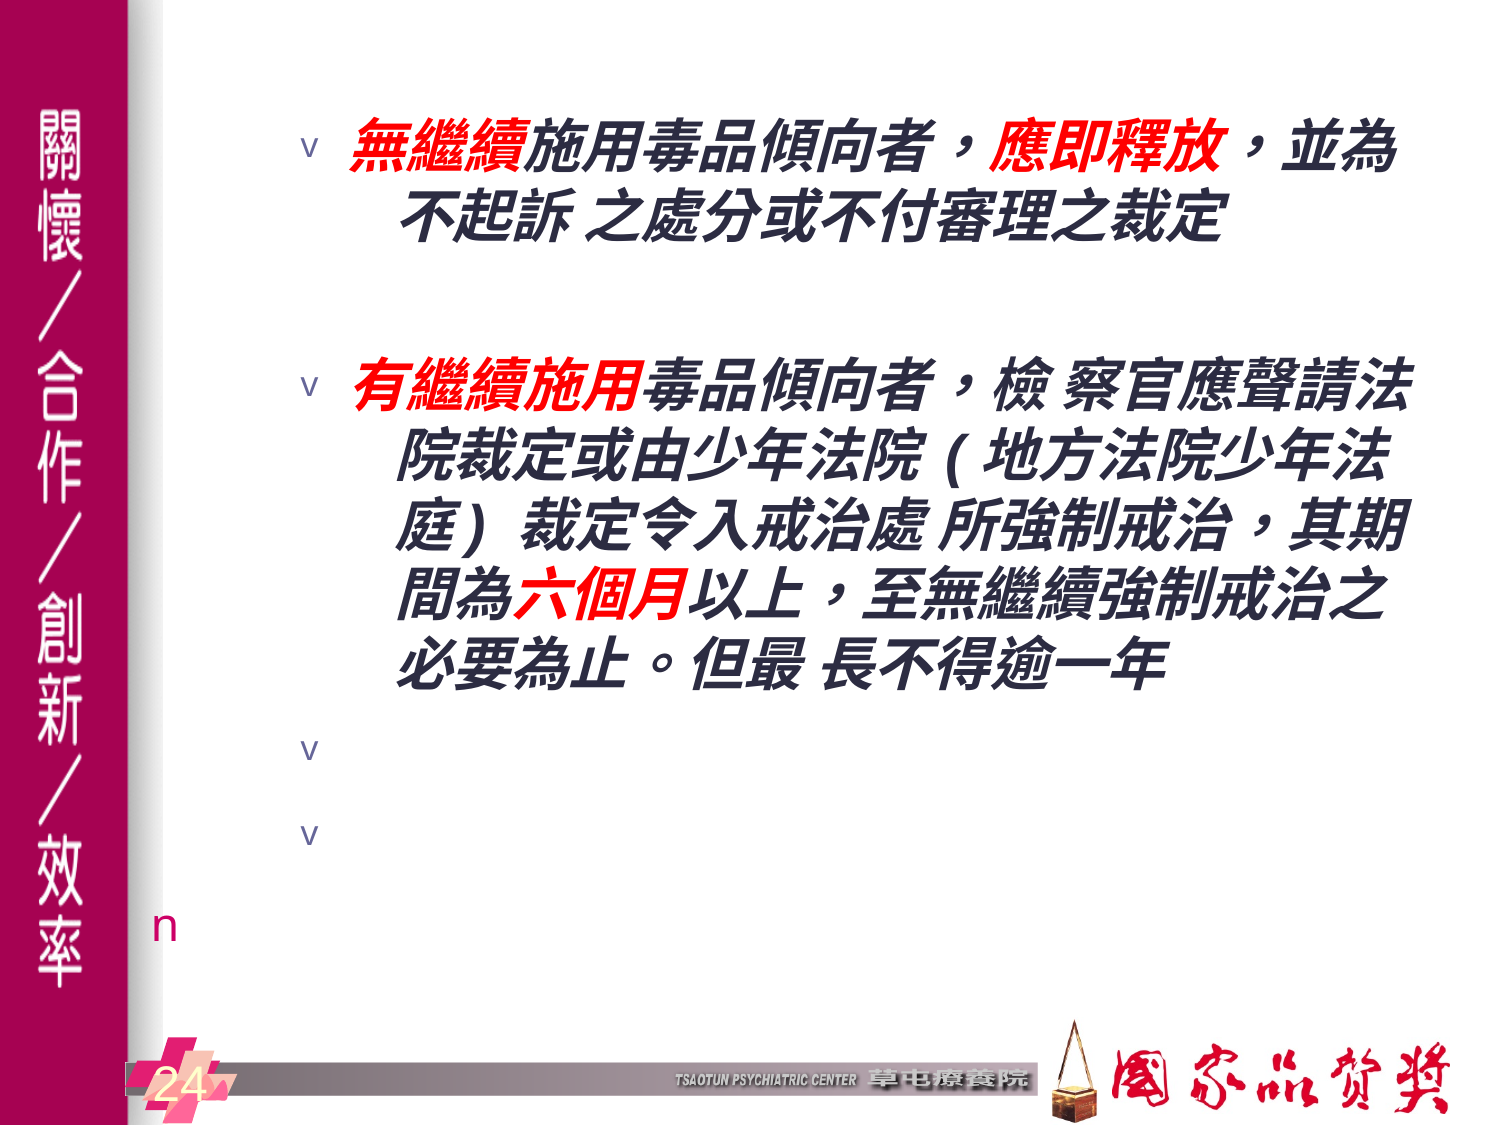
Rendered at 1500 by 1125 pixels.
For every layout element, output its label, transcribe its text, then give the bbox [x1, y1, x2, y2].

list 無繼續施用毒品傾向者，應即釋放，並為不起訴 之處分或不付審理之裁定 有繼續施用毒品傾向者，檢 察官應聲請法院裁定或由少年法院 (地方法院少年法庭) 裁定令入戒治處 所強制戒治，其期間為六個月以上，至無繼續強制戒治之必要為止。但最 長不得逾一年 [135, 101, 1426, 1035]
text_box [23, 1043, 337, 1119]
